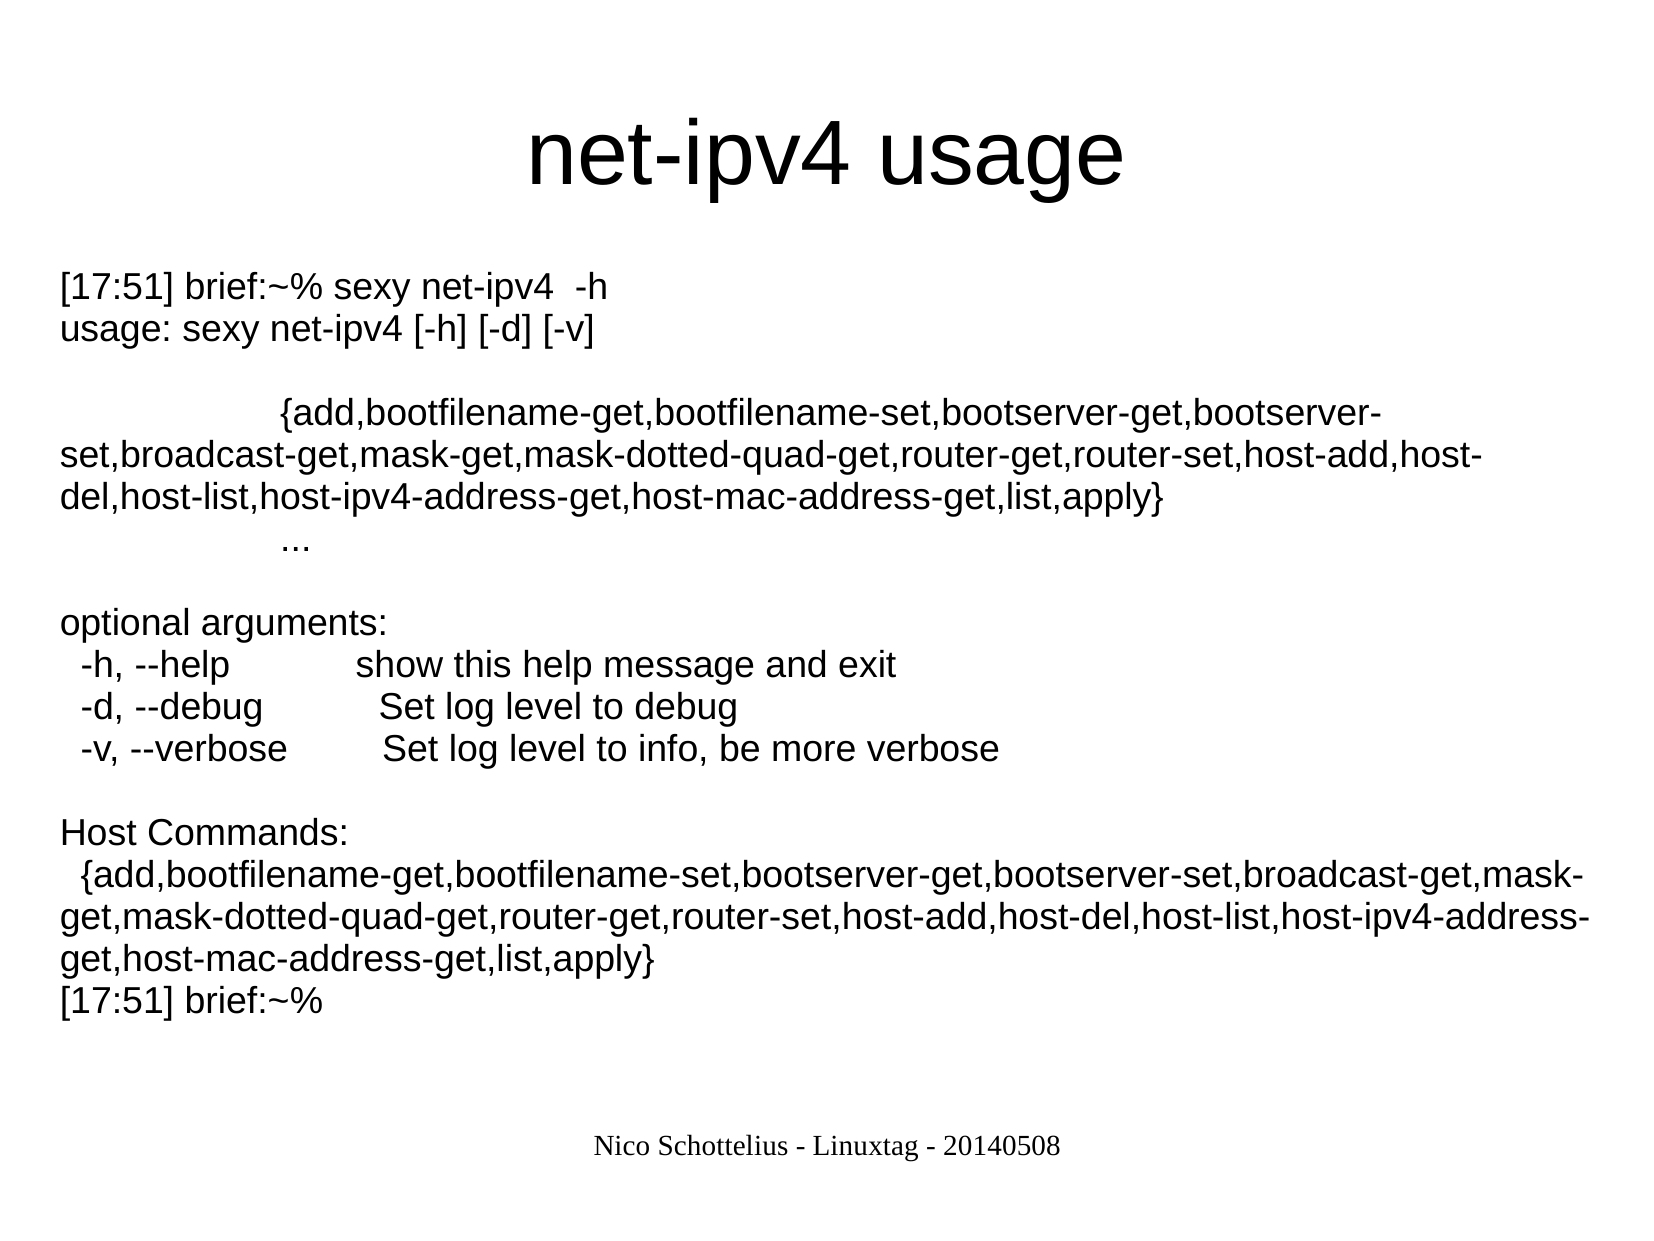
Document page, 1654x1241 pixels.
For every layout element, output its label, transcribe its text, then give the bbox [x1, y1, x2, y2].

text_box [17:51] brief:~% sexy net-ipv4 -h usage: sexy net-ipv4 [-h] [-d] [-v] {add,bootfilename-get,bootfilename-set,bootserver-get,bootserver-set,broadcast-get,mask-get,mask-dotted-quad-get,router-get,router-set,host-add,host-del,host-list,host-ipv4-address-get,host-mac-address-get,list,apply} ... optional arguments: -h, --help show this help message and exit -d, --debug Set log level to debug -v, --verbose Set log level to info, be more verbose Host Commands: {add,bootfilename-get,bootfilename-set,bootserver-get,bootserver-set,broadcast-get,mask-get,mask-dotted-quad-get,router-get,router-set,host-add,host-del,host-list,host-ipv4-address-get,host-mac-address-get,list,apply} [17:51] brief:~% [44, 258, 1631, 1241]
title net-ipv4 usage [82, 49, 1571, 257]
